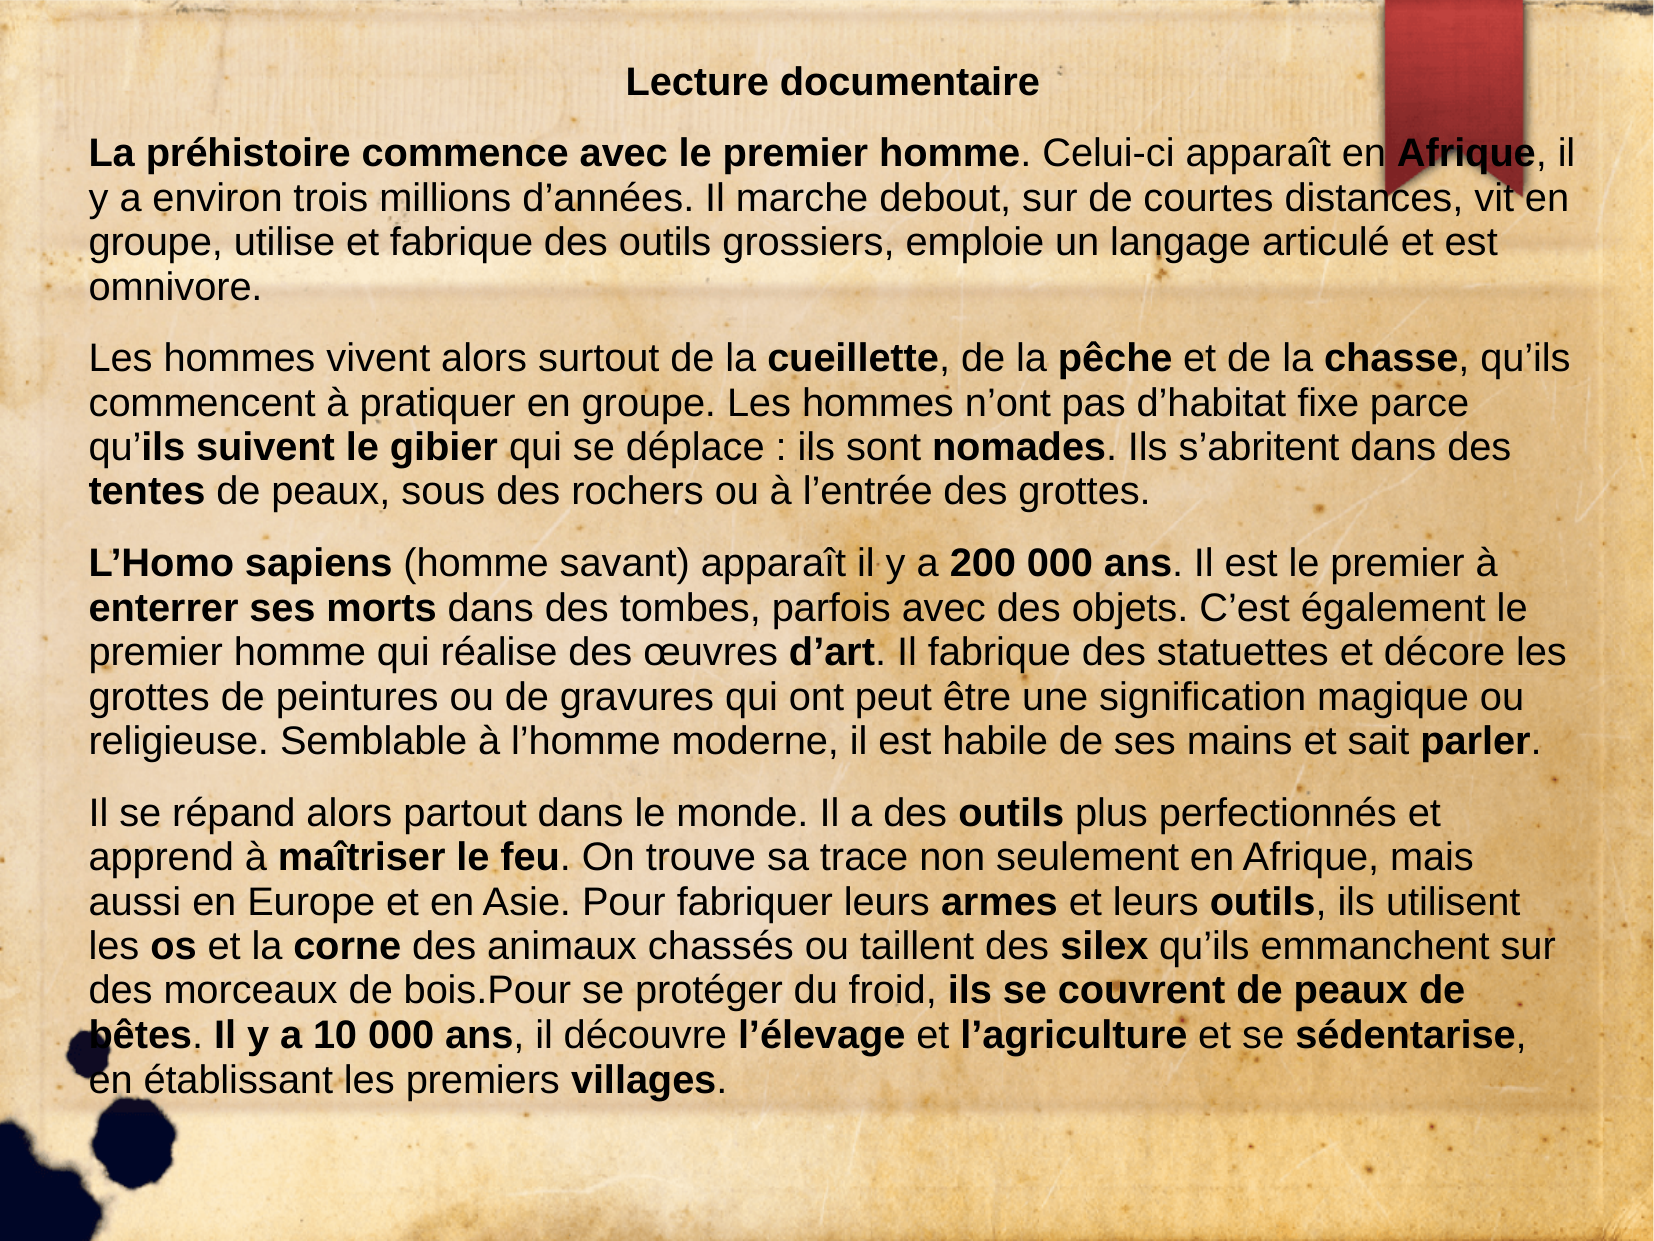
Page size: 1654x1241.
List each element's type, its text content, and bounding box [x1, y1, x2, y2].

picture [0, 0, 1654, 1241]
list Lecture documentaire La préhistoire commence avec le premier homme. Celui-ci apparaît en Afrique, il y a environ trois millions d’années. Il marche debout, sur de courtes distances, vit en groupe, utilise et fabrique des outils grossiers, emploie un langage articulé et est omnivore. Les hommes vivent alors surtout de la cueillette, de la pêche et de la chasse, qu’ils commencent à pratiquer en groupe. Les hommes n’ont pas d’habitat fixe parce qu’ils suivent le gibier qui se déplace : ils sont nomades. Ils s’abritent dans des tentes de peaux, sous des rochers ou à l’entrée des grottes. L’Homo sapiens (homme savant) apparaît il y a 200 000 ans. Il est le premier à enterrer ses morts dans des tombes, parfois avec des objets. C’est également le premier homme qui réalise des œuvres d’art. Il fabrique des statuettes et décore les grottes de peintures ou de gravures qui ont peut être une signification magique ou religieuse. Semblable à l’homme moderne, il est habile de ses mains et sait parler. Il se répand alors partout dans le monde. Il a des outils plus perfectionnés et apprend à maîtriser le feu. On trouve sa trace non seulement en Afrique, mais aussi en Europe et en Asie. Pour fabriquer leurs armes et leurs outils, ils utilisent les os et la corne des animaux chassés ou taillent des silex qu’ils emmanchent sur des morceaux de bois.Pour se protéger du froid, ils se couvrent de peaux de bêtes. Il y a 10 000 ans, il découvre l’élevage et l’agriculture et se sédentarise, en établissant les premiers villages. [88, 59, 1577, 1152]
